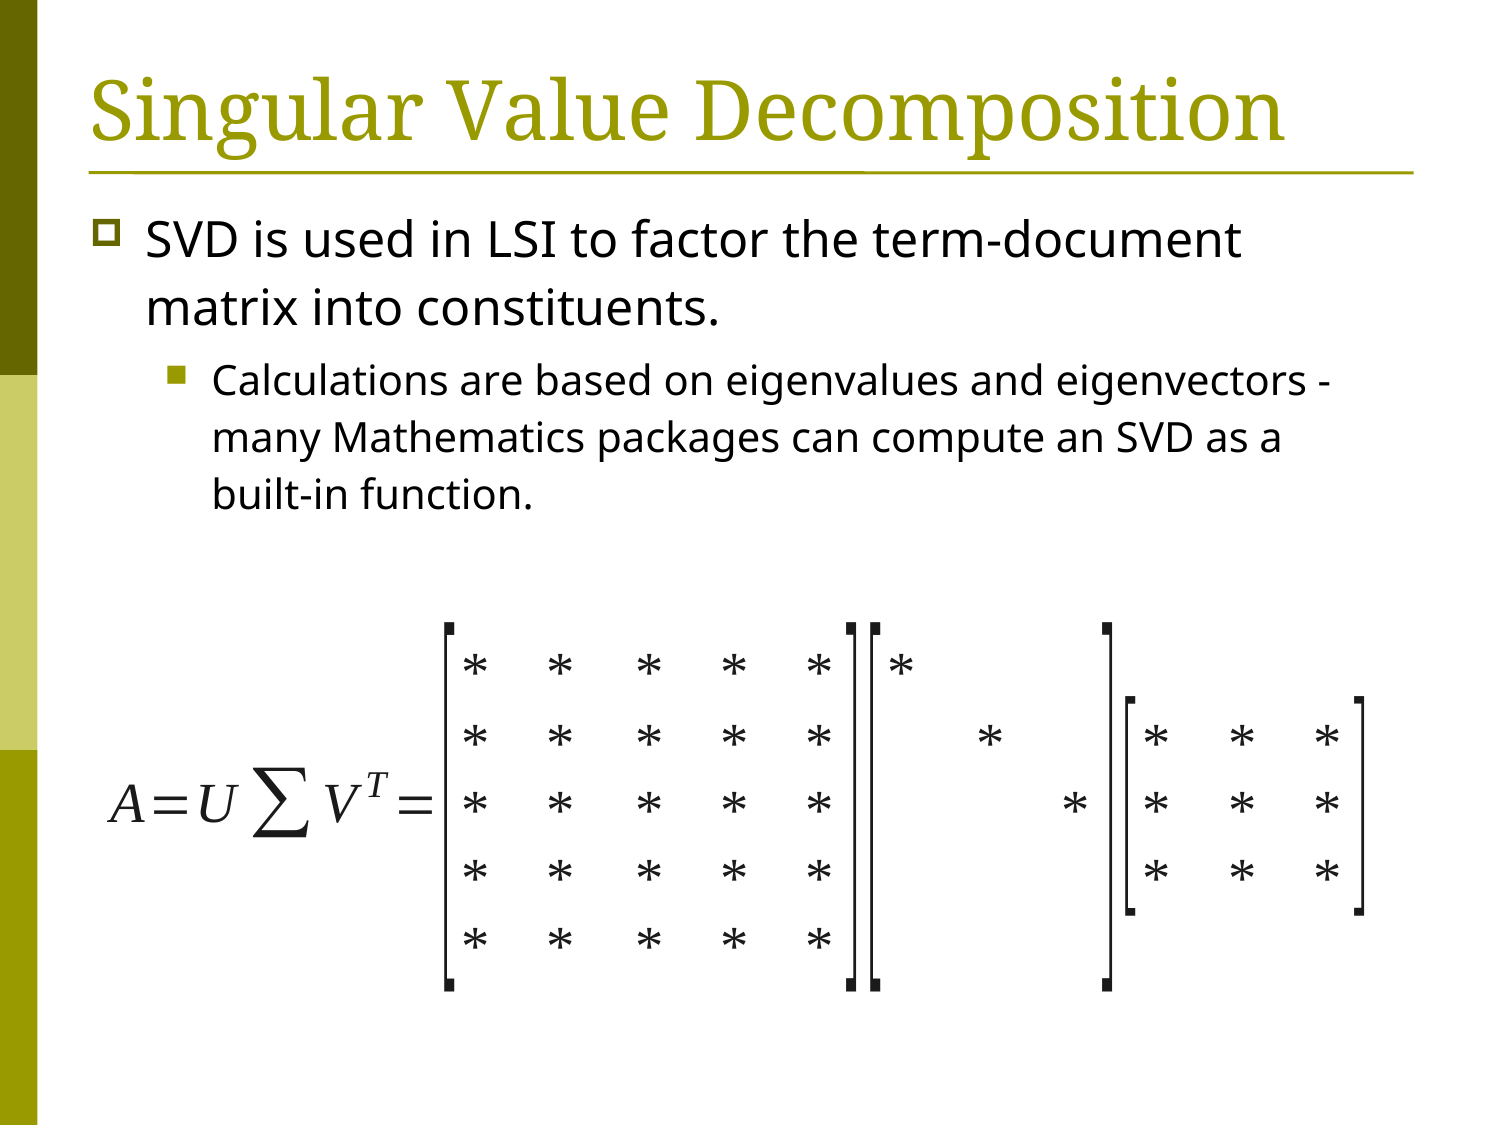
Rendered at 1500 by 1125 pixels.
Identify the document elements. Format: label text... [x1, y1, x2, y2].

chart [88, 620, 1388, 995]
title Singular Value Decomposition [75, 45, 1426, 173]
list SVD is used in LSI to factor the term-document matrix into constituents. Calculations are based on eigenvalues and eigenvectors - many Mathematics packages can compute an SVD as a built-in function. [75, 196, 1400, 504]
